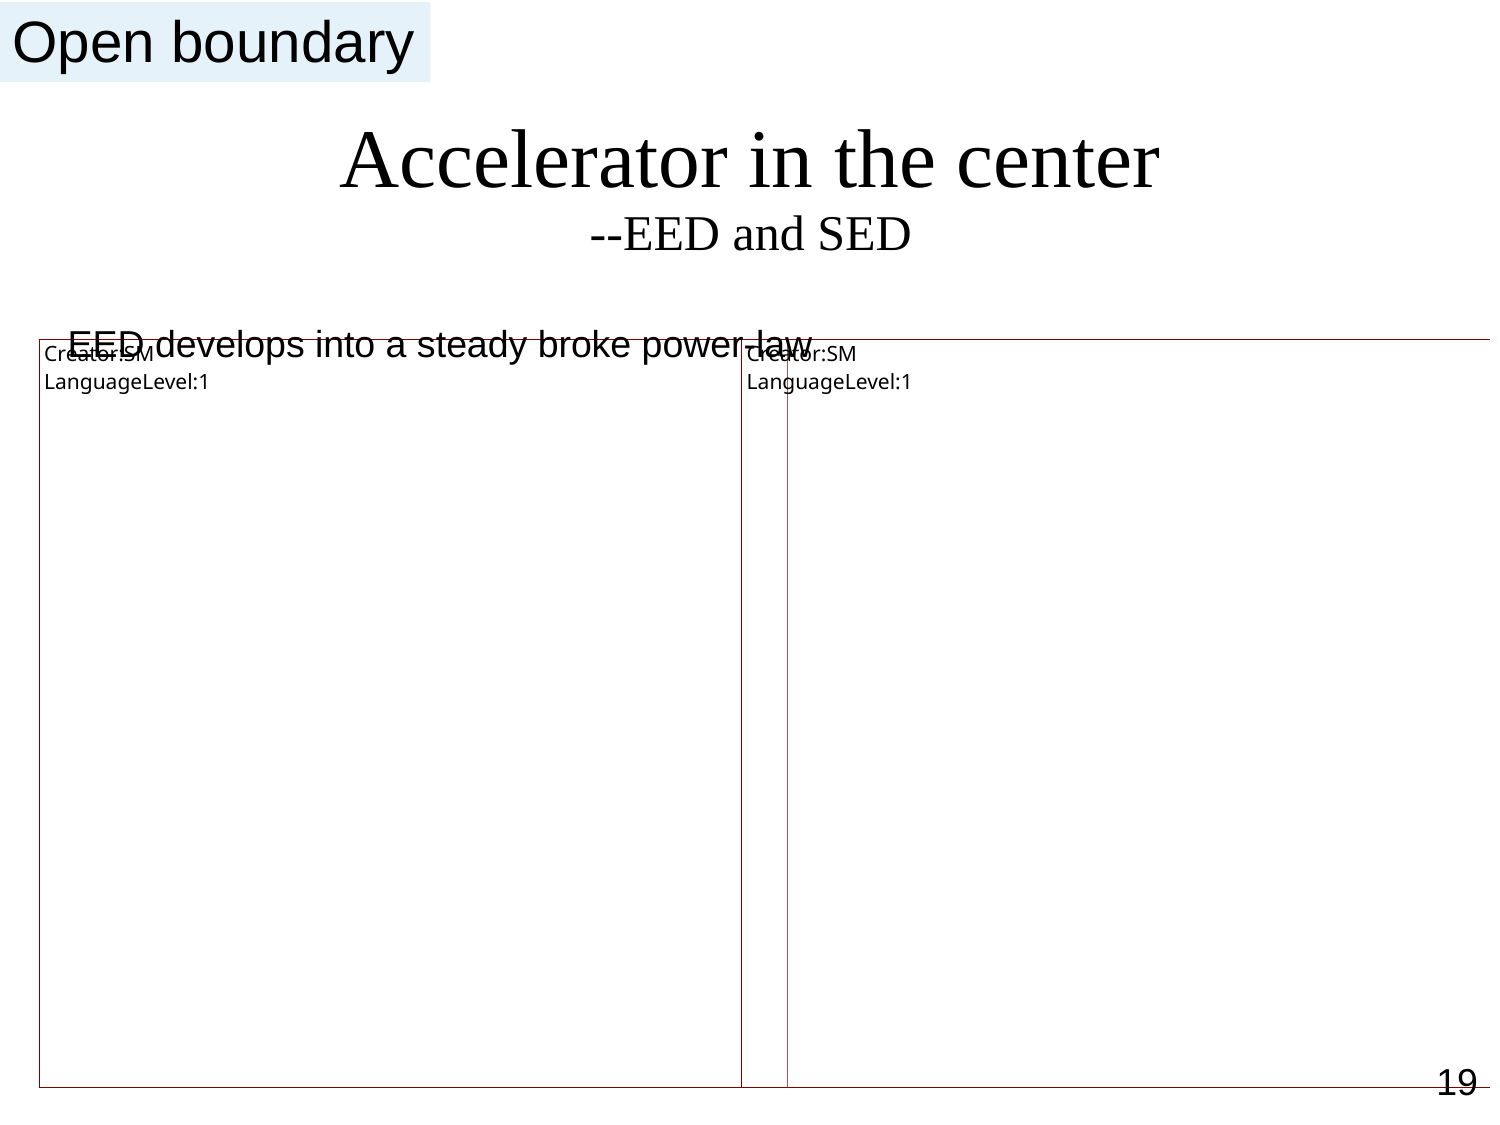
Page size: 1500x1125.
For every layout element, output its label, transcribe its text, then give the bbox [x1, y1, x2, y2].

text_box <number> [1356, 1054, 1500, 1125]
text_box EED develops into a steady broke power-law [52, 316, 826, 373]
text_box Open boundary [0, 2, 431, 82]
title Accelerator in the center --EED and SED [110, 93, 1392, 282]
picture [37, 337, 1490, 1088]
